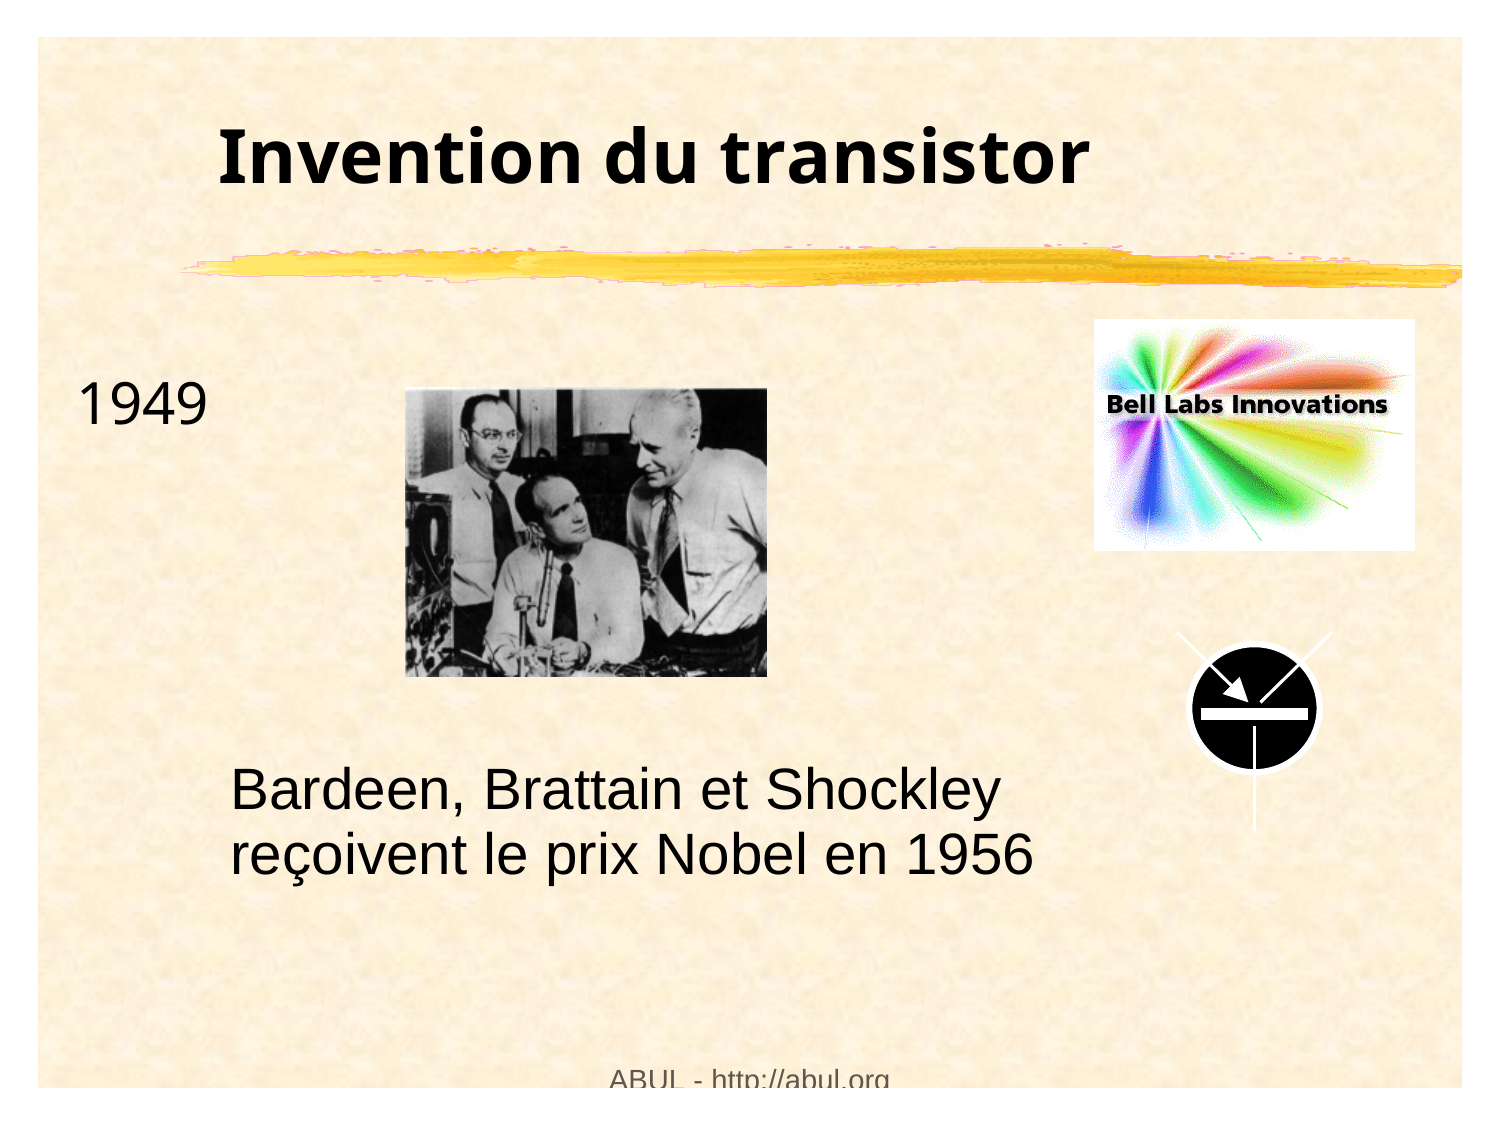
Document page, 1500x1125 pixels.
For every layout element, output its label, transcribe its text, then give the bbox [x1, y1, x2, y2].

picture [732, 1076, 737, 1088]
text_box [1189, 644, 1320, 773]
picture [633, 1081, 643, 1088]
picture [788, 1082, 795, 1088]
text_box 1949 [61, 354, 276, 438]
title Invention du transistor [203, 61, 1415, 248]
picture [852, 1076, 860, 1088]
text_box Bardeen, Brattain et Shockley reçoivent le prix Nobel en 1956 [215, 749, 1118, 910]
picture [612, 1084, 624, 1088]
picture [806, 1076, 813, 1088]
picture [633, 1072, 642, 1078]
picture [748, 1076, 755, 1088]
picture [614, 1073, 621, 1082]
picture [716, 1076, 723, 1088]
picture [37, 37, 1463, 1088]
picture [878, 1076, 886, 1088]
